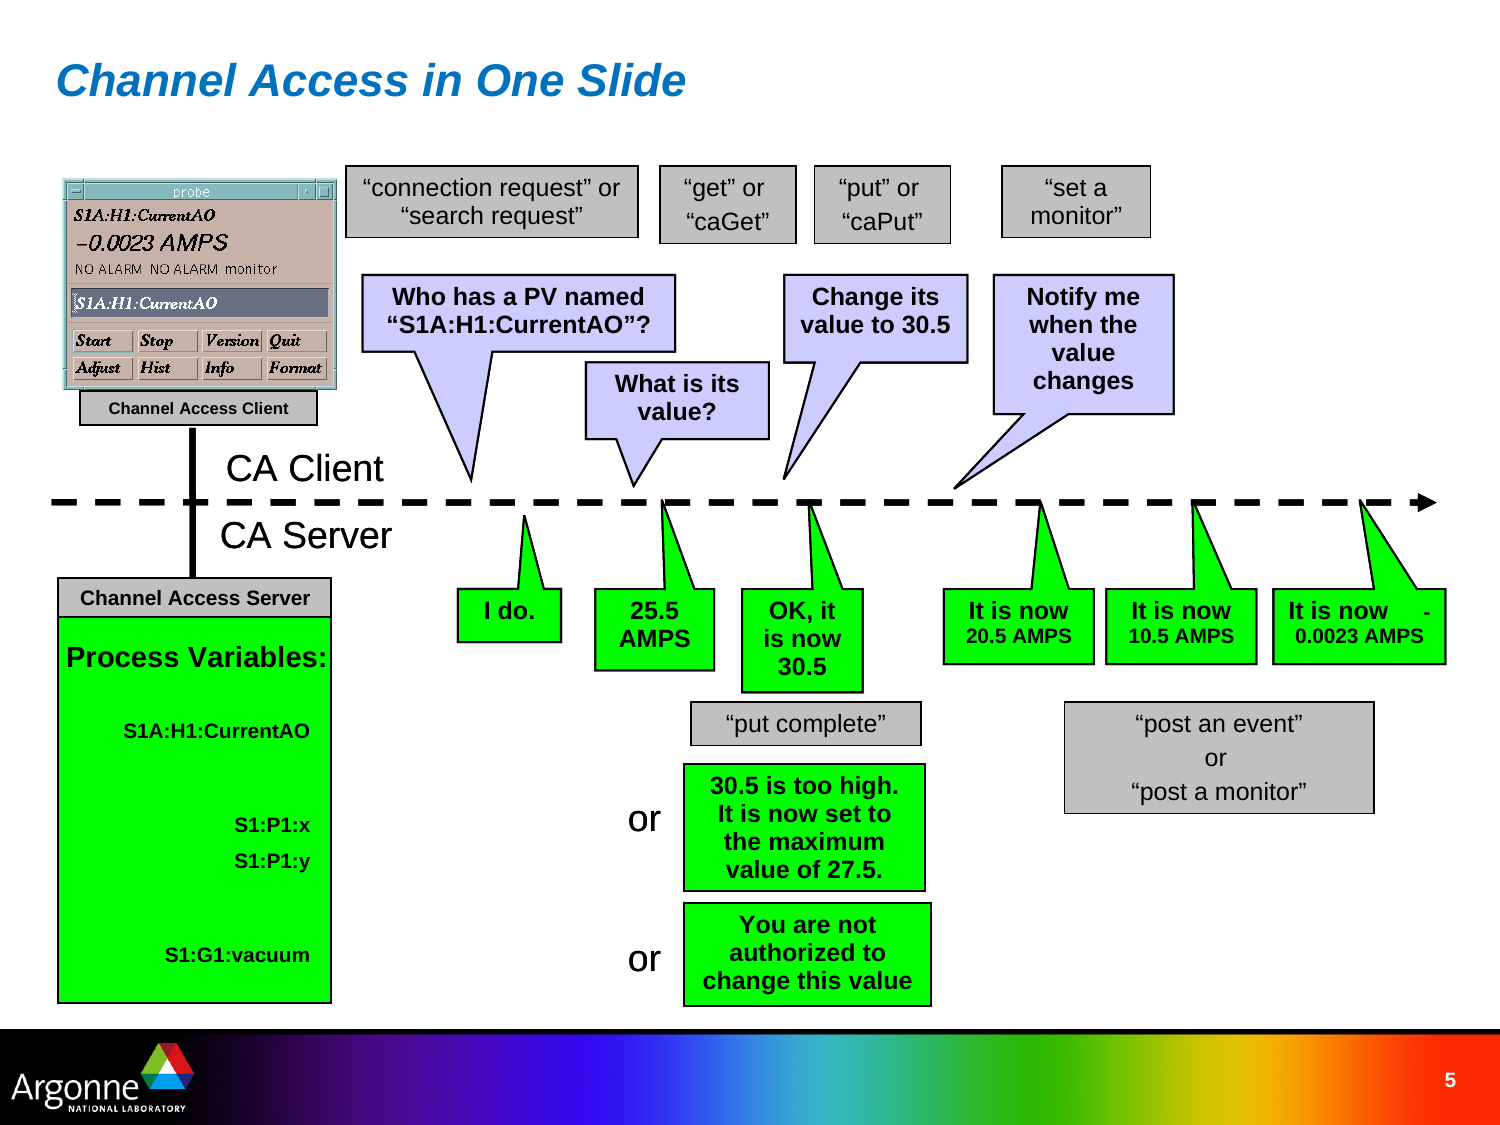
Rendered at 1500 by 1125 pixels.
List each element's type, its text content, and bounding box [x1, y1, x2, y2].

picture [0, 1029, 1500, 1125]
text_box Notify me when the value changes [954, 275, 1174, 489]
text_box “set a monitor” [1002, 166, 1151, 238]
text_box “put complete” [691, 702, 921, 746]
text_box Who has a PV named “S1A:H1:CurrentAO”? [362, 275, 676, 480]
text_box Process Variables: [50, 632, 344, 682]
text_box OK, it is now 30.5 [742, 499, 863, 693]
text_box It is now 20.5 AMPS [943, 501, 1094, 665]
list CA Client [196, 439, 418, 501]
text_box or [604, 930, 685, 988]
picture [62, 178, 337, 390]
title Channel Access in One Slide [55, 48, 1361, 118]
text_box It is now 10.5 AMPS [1106, 499, 1257, 665]
text_box “post an event” or “post a monitor” [1064, 702, 1374, 814]
text_box [57, 682, 332, 1004]
text_box [57, 618, 332, 632]
text_box S1A:H1:CurrentAO S1:P1:x S1:P1:y S1:G1:vacuum [79, 711, 326, 975]
text_box What is its value? [586, 362, 769, 486]
list CA Server [196, 506, 421, 568]
text_box You are not authorized to change this value [684, 903, 932, 1007]
text_box “get” or “caGet” [659, 166, 796, 244]
text_box I do. [457, 515, 562, 643]
text_box Channel Access Server [57, 578, 333, 618]
text_box Change its value to 30.5 [783, 274, 968, 480]
text_box Channel Access Client [79, 391, 318, 426]
text_box “connection request” or “search request” [345, 166, 639, 238]
text_box or [604, 789, 685, 847]
text_box 25.5 AMPS [595, 499, 715, 671]
text_box 30.5 is too high. It is now set to the maximum value of 27.5. [684, 763, 926, 891]
text_box “put” or “caPut” [814, 166, 951, 244]
text_box It is now -0.0023 AMPS [1273, 499, 1446, 665]
